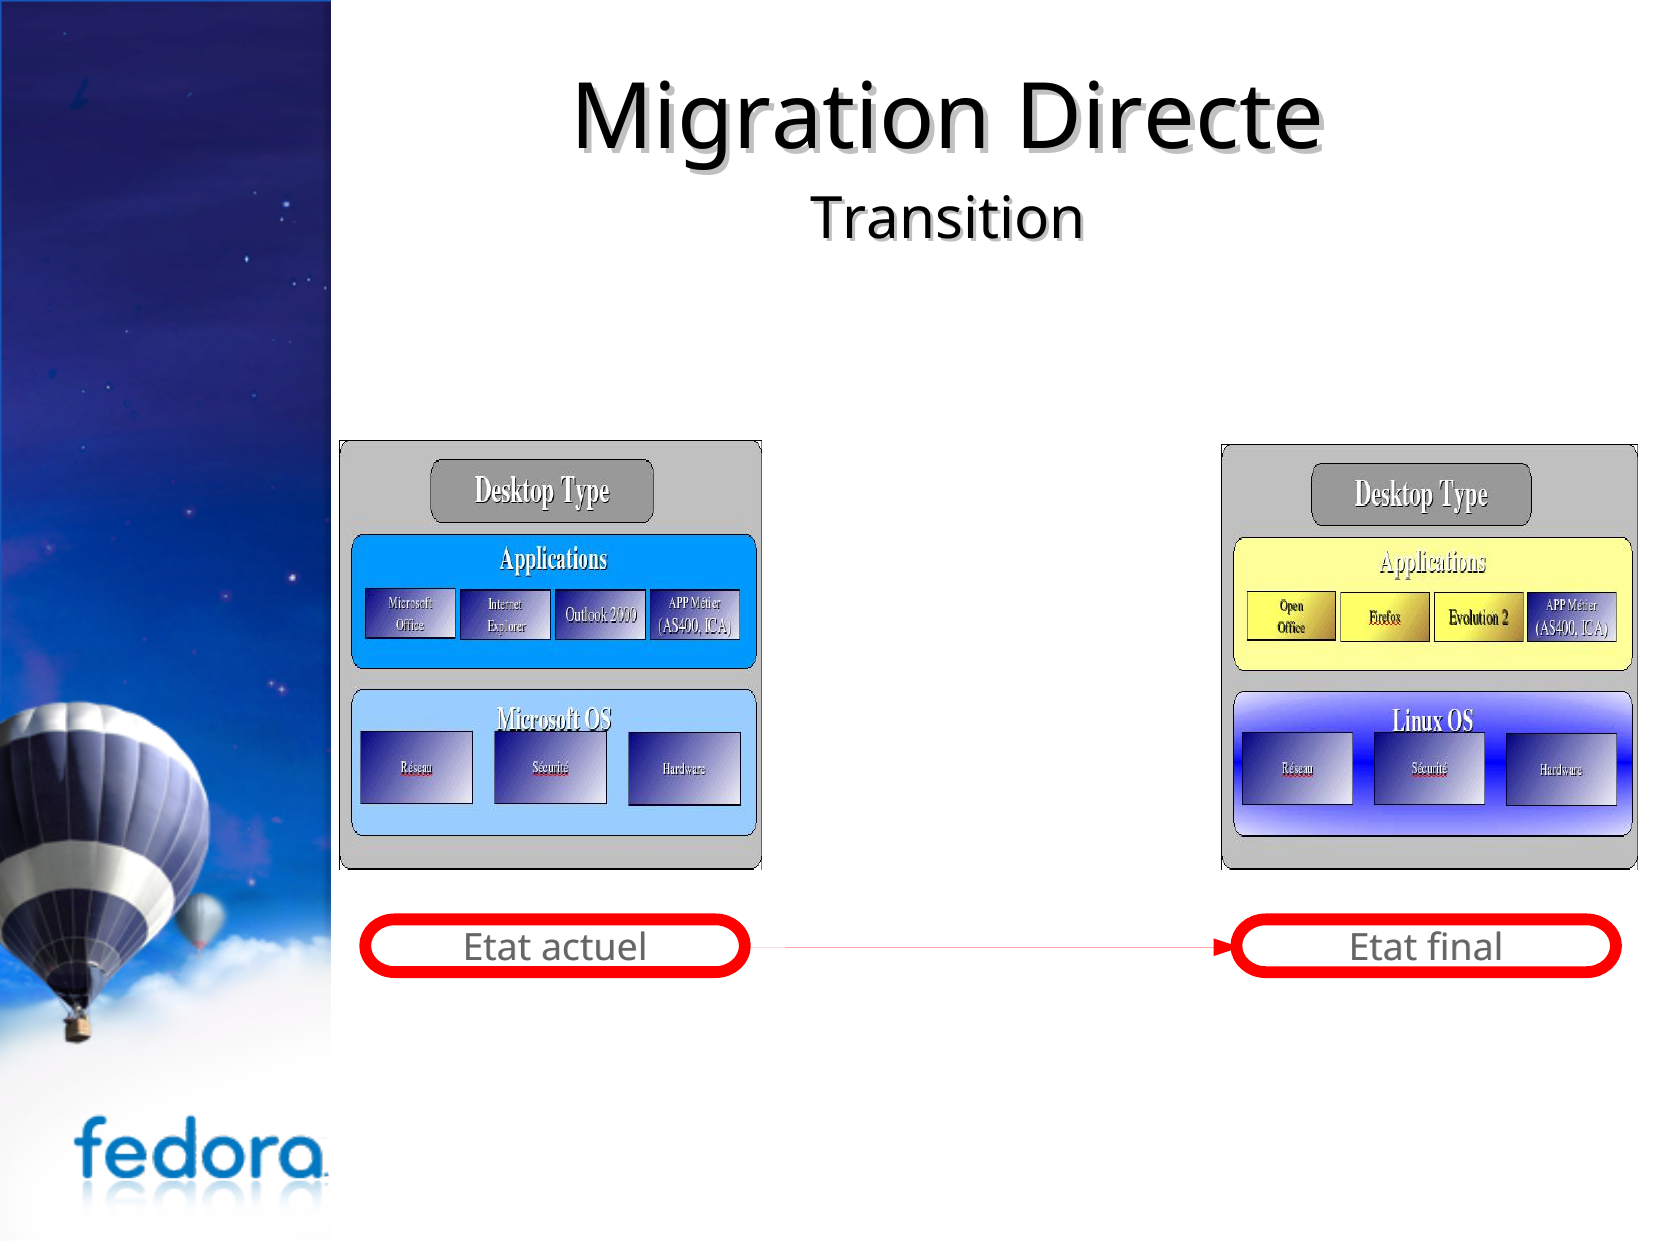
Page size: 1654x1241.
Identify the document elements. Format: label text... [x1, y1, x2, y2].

picture [1221, 444, 1638, 870]
title Migration Directe Transition [331, 49, 1571, 257]
text_box Etat final [1236, 919, 1616, 973]
text_box Etat actuel [365, 919, 745, 973]
picture [338, 440, 762, 870]
picture [0, 0, 331, 1241]
